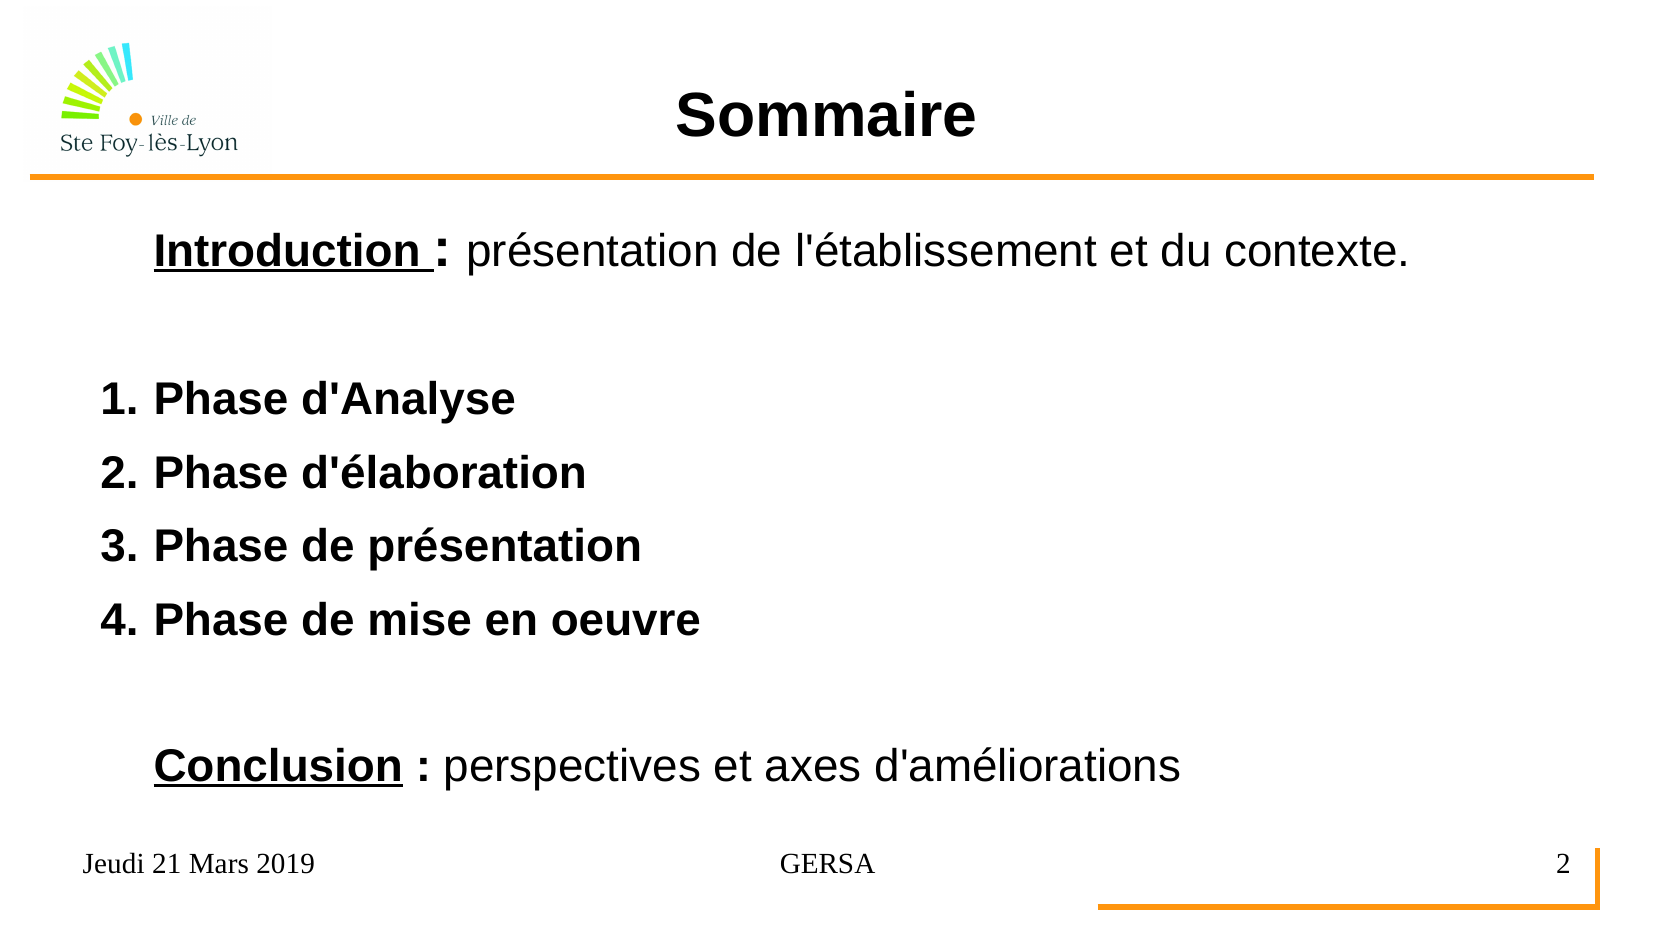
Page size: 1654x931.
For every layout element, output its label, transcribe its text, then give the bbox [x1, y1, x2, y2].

list Introduction : présentation de l'établissement et du contexte. Phase d'Analyse Phase d'élaboration Phase de présentation Phase de mise en oeuvre Conclusion : perspectives et axes d'améliorations [82, 217, 1571, 865]
picture [23, 6, 272, 182]
title Sommaire [82, 37, 1571, 193]
